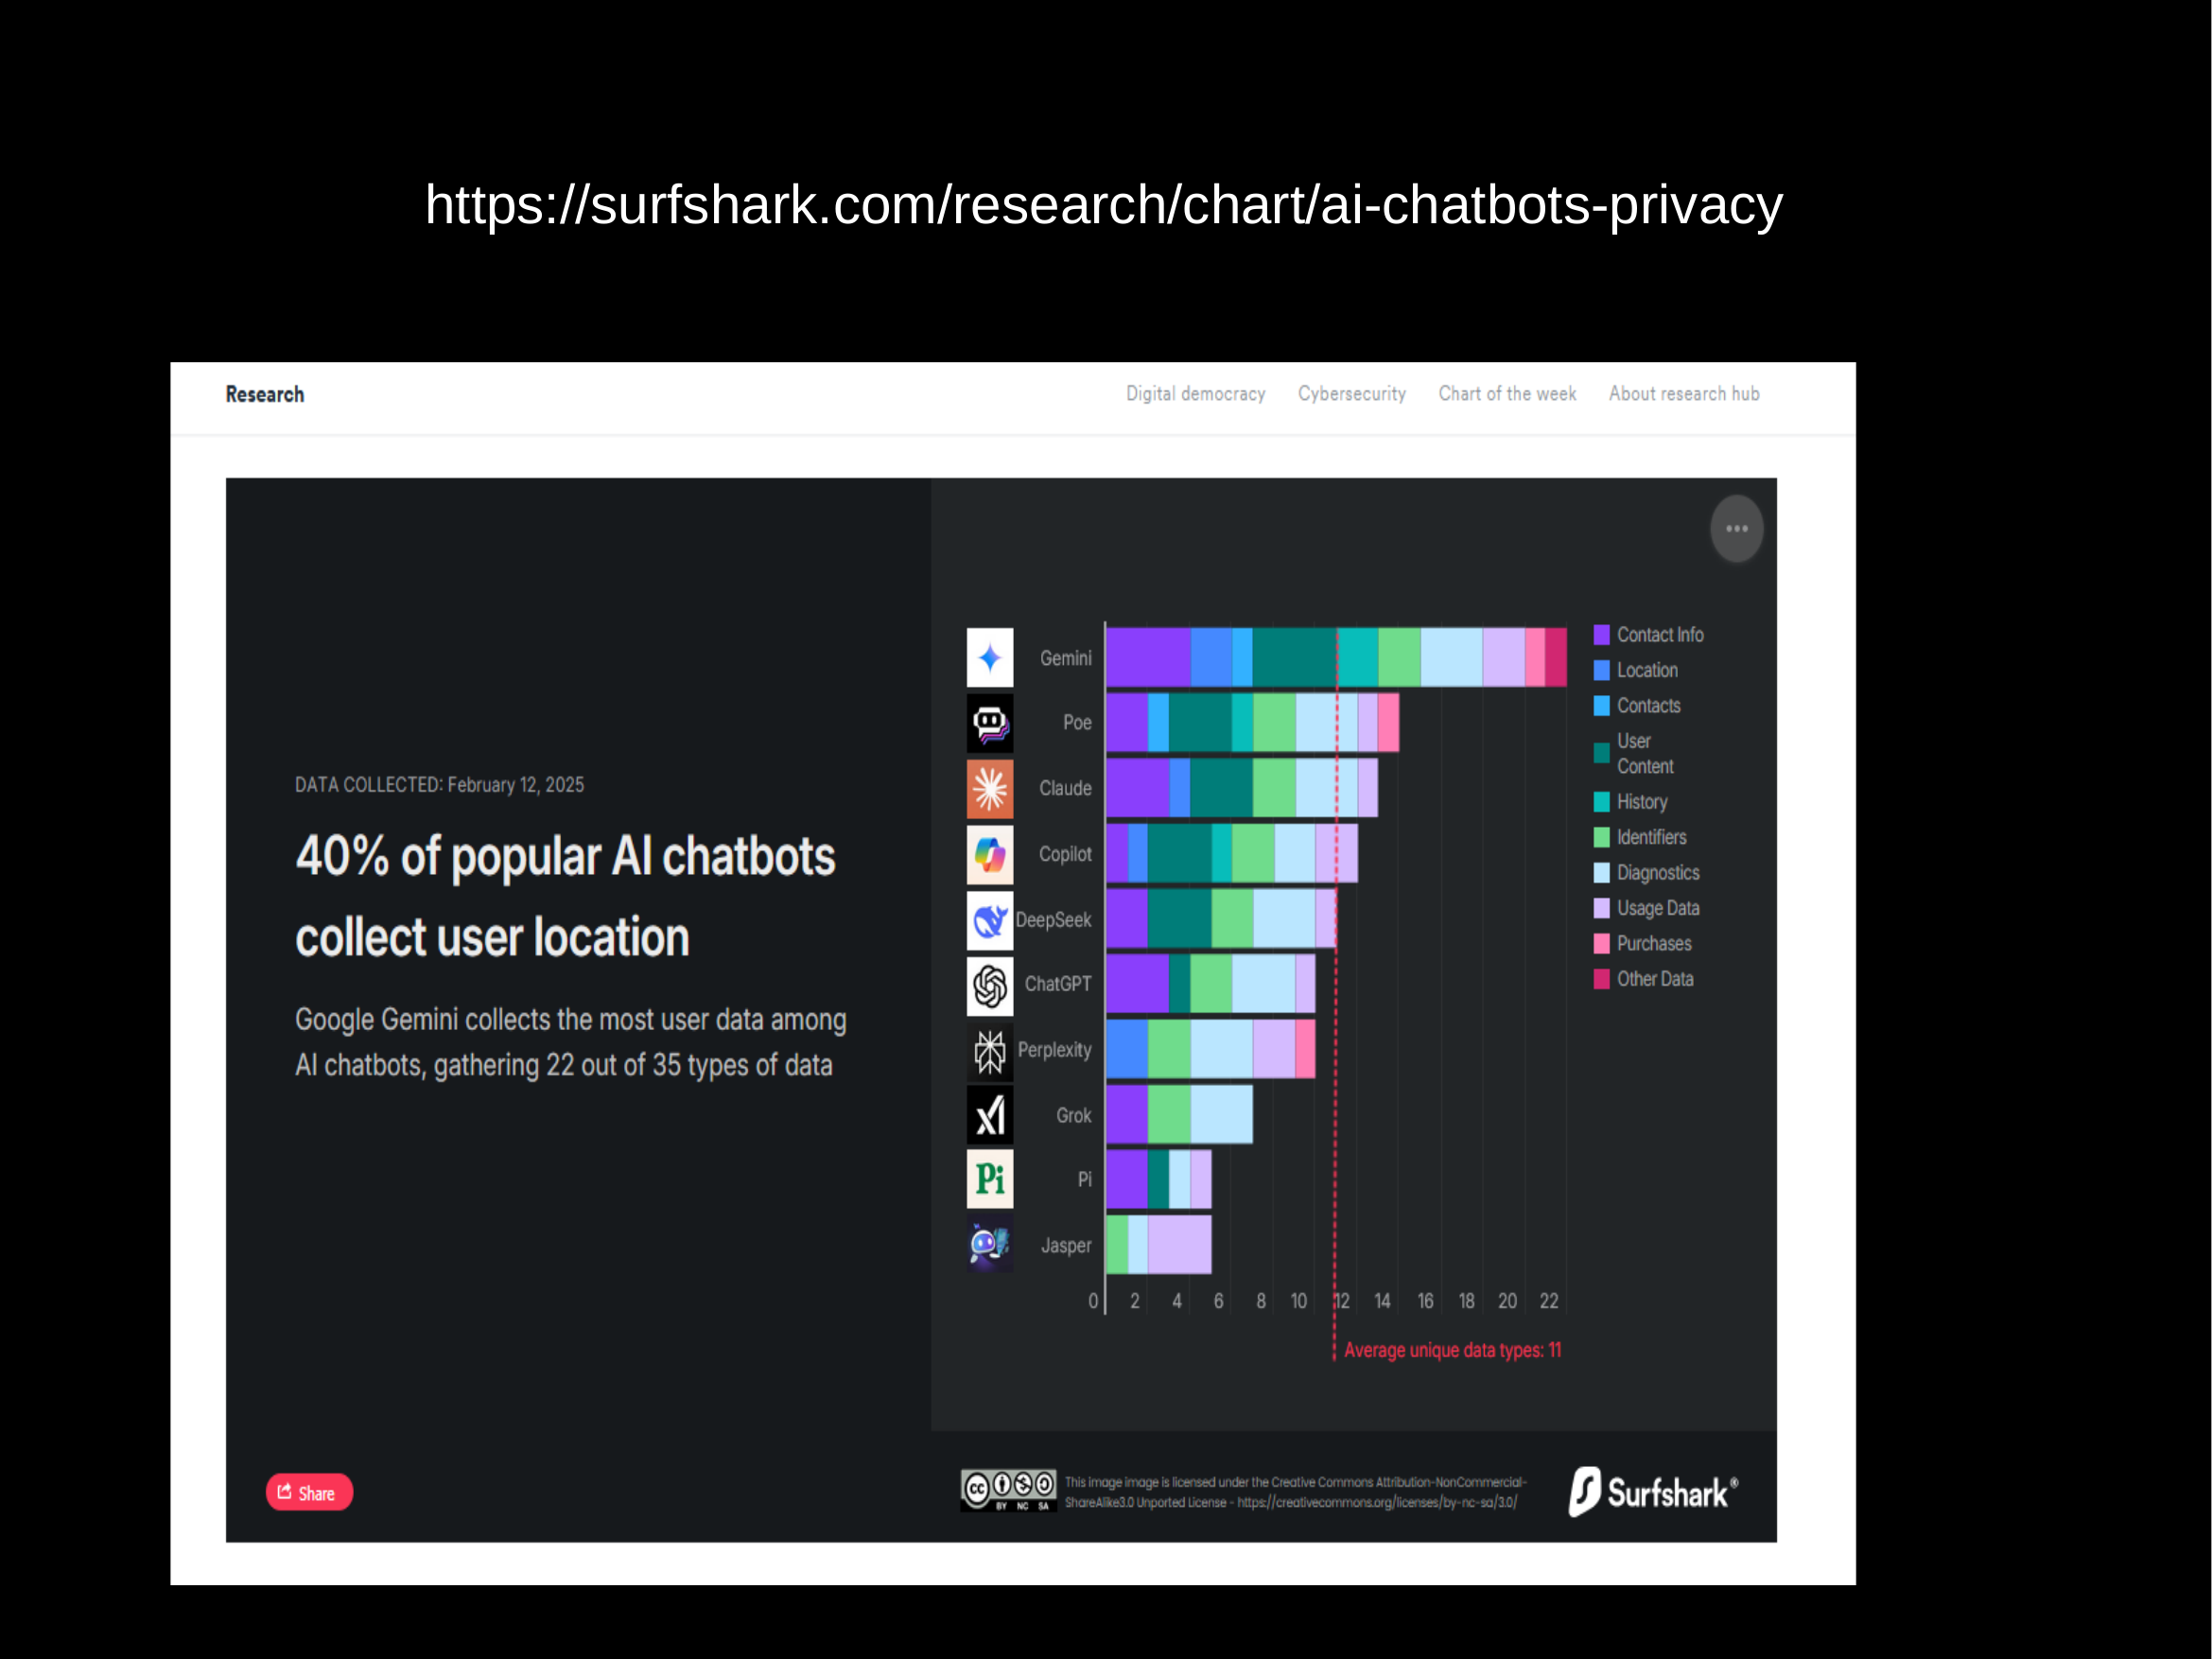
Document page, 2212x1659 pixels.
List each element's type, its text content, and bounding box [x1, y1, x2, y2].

title https://surfshark.com/research/chart/ai-chatbots-privacy [110, 65, 2101, 343]
picture [170, 362, 1856, 1585]
